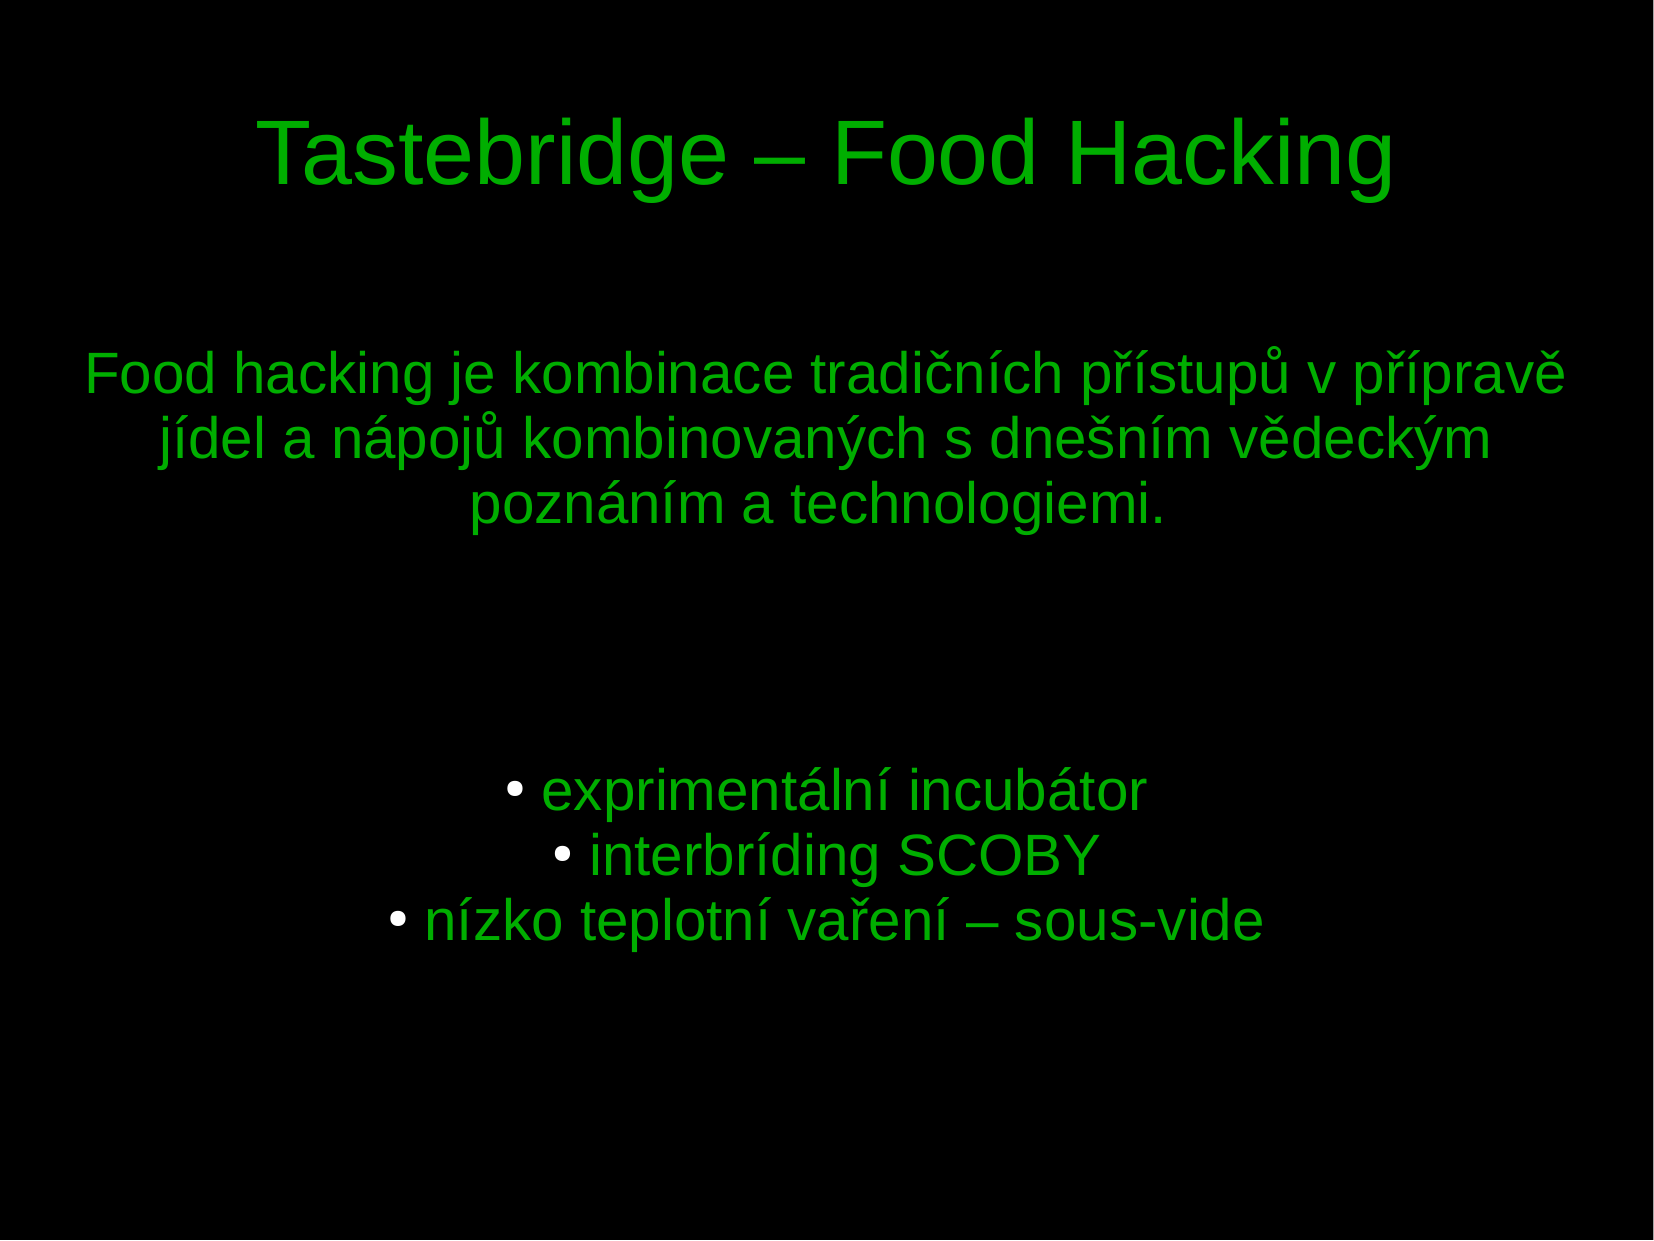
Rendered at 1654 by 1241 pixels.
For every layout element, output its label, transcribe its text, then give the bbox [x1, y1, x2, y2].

title Tastebridge – Food Hacking [82, 56, 1571, 250]
subtitle exprimentální incubátor interbríding SCOBY nízko teplotní vaření – sous-vide [366, 620, 1288, 1091]
text_box Food hacking je kombinace tradičních přístupů v přípravě jídel a nápojů kombinovaných s dnešním vědeckým poznáním a technologiemi. [69, 333, 1584, 544]
